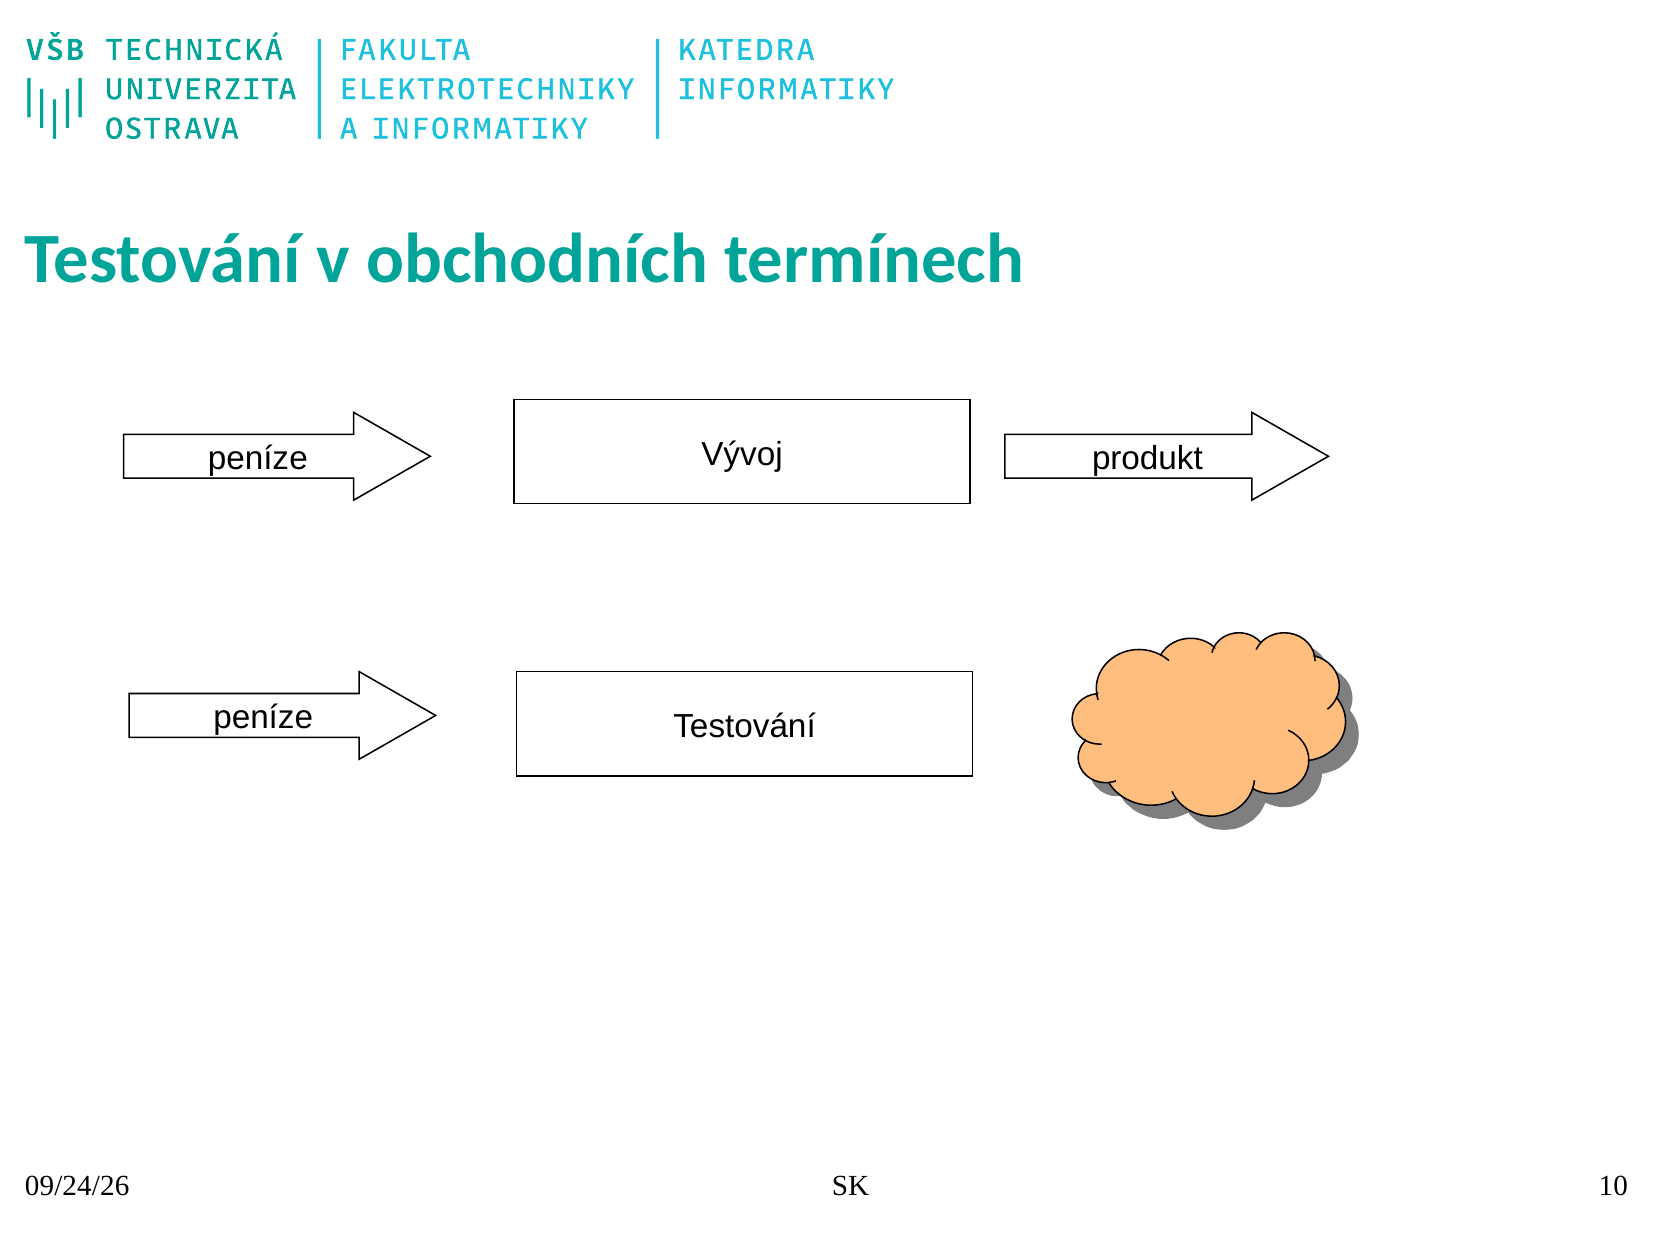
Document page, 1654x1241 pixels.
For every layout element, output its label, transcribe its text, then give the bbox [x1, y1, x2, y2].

text_box [1072, 632, 1346, 817]
title Testování v obchodních termínech [24, 169, 1629, 300]
text_box Vývoj [514, 399, 970, 504]
text_box produkt [1004, 412, 1329, 501]
picture [26, 31, 894, 139]
text_box peníze [123, 412, 431, 501]
text_box peníze [129, 671, 436, 760]
text_box Testování [516, 671, 973, 776]
